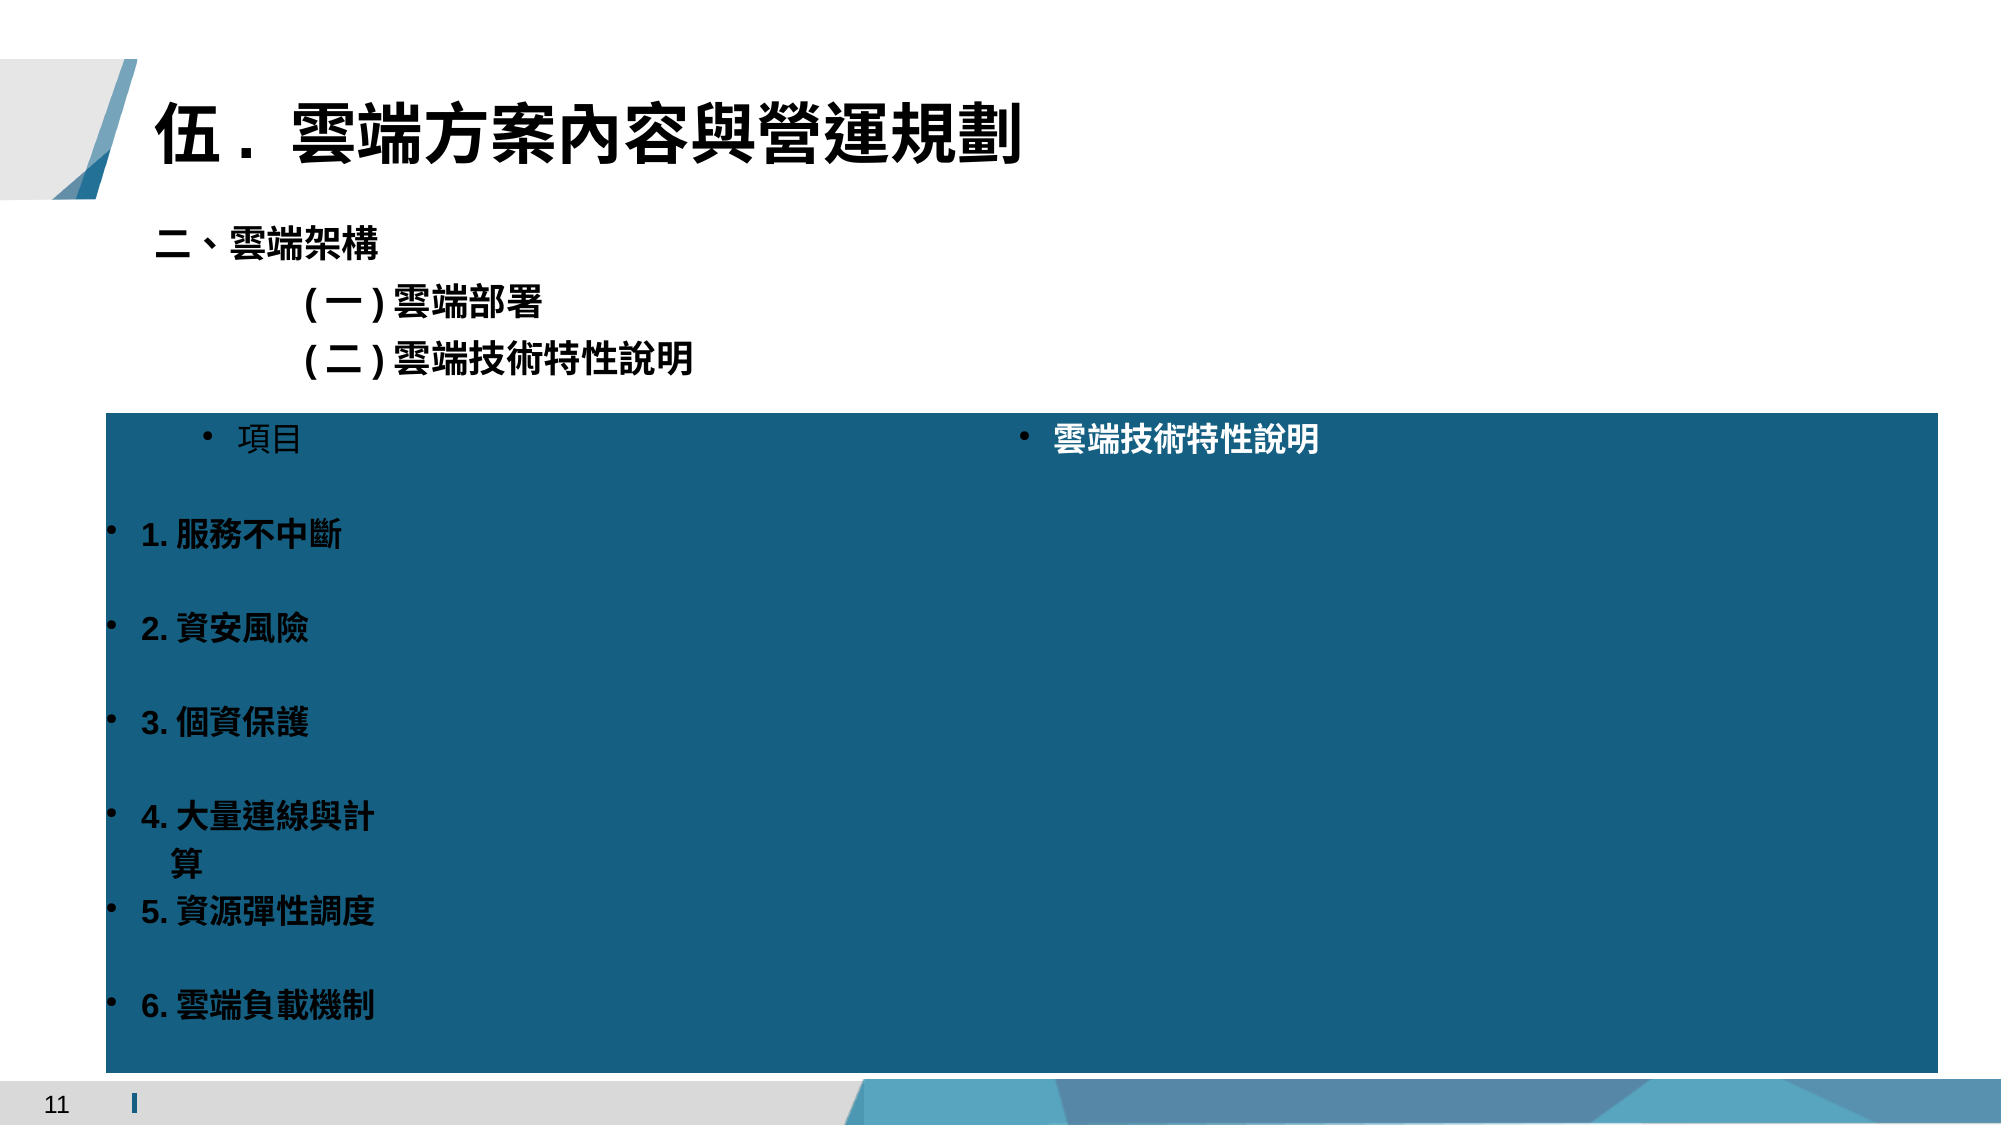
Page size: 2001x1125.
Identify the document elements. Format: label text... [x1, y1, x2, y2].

table_cell 6.雲端負載機制 [106, 979, 400, 1073]
text_box [28, 1073, 106, 1125]
table_cell [400, 979, 1938, 1073]
table_cell [400, 790, 1938, 885]
text_box 伍. 雲端方案內容與營運規劃 [139, 93, 1915, 171]
table_cell [400, 602, 1938, 696]
text_box 二、雲端架構 (一)雲端部署 (二)雲端技術特性說明 [139, 212, 1870, 390]
table_cell [400, 507, 1938, 602]
table_cell 1.服務不中斷 [106, 507, 400, 602]
table_cell 4.大量連線與計算 [106, 790, 400, 885]
table_cell 2.資安風險 [106, 602, 400, 696]
table_header 項目 [106, 413, 400, 507]
table_cell [400, 885, 1938, 979]
table_header 雲端技術特性說明 [400, 413, 1938, 507]
table_cell 5.資源彈性調度 [106, 885, 400, 979]
table_cell 3.個資保護 [106, 696, 400, 790]
table_cell [400, 696, 1938, 790]
